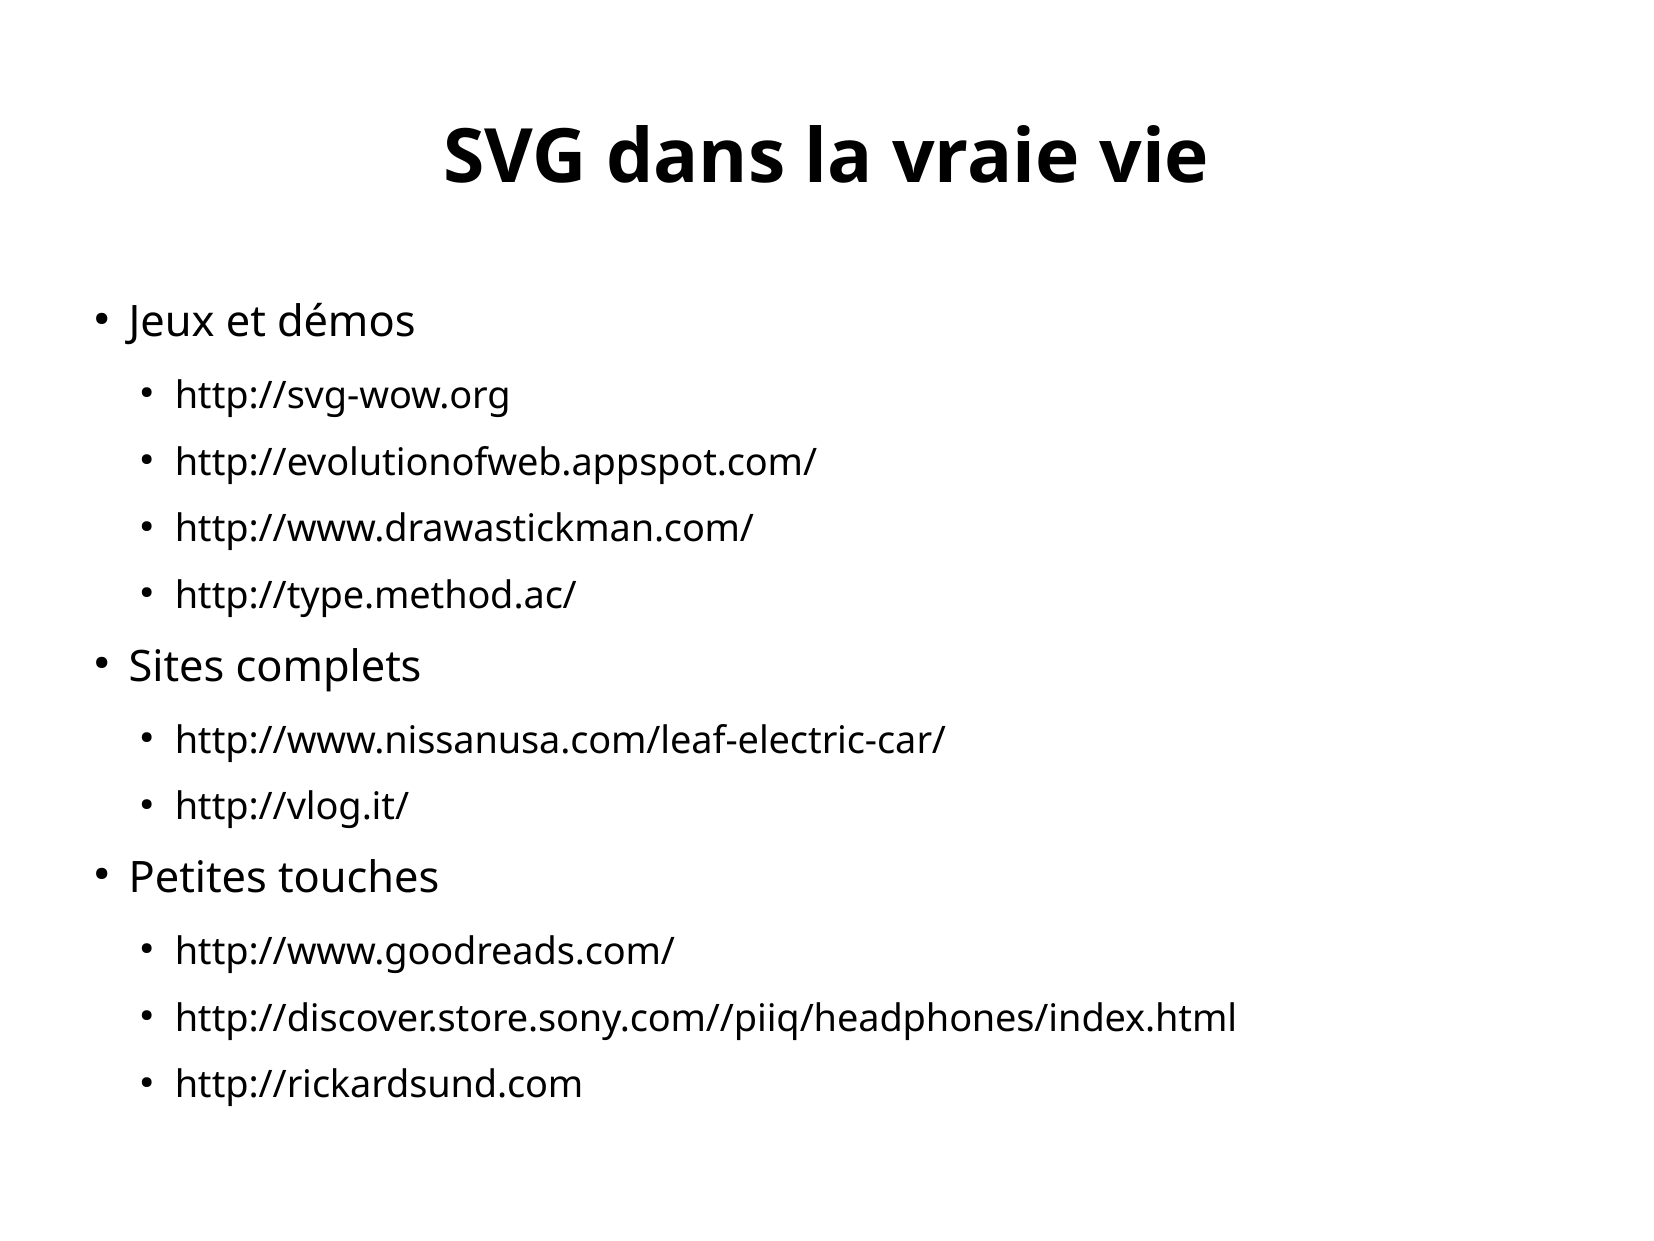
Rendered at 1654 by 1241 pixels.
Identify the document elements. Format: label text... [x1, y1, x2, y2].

list Jeux et démos http://svg-wow.org http://evolutionofweb.appspot.com/ http://www.drawastickman.com/ http://type.method.ac/ Sites complets http://www.nissanusa.com/leaf-electric-car/ http://vlog.it/ Petites touches http://www.goodreads.com/ http://discover.store.sony.com//piiq/headphones/index.html http://rickardsund.com [82, 290, 1571, 1109]
title SVG dans la vraie vie [82, 49, 1571, 257]
